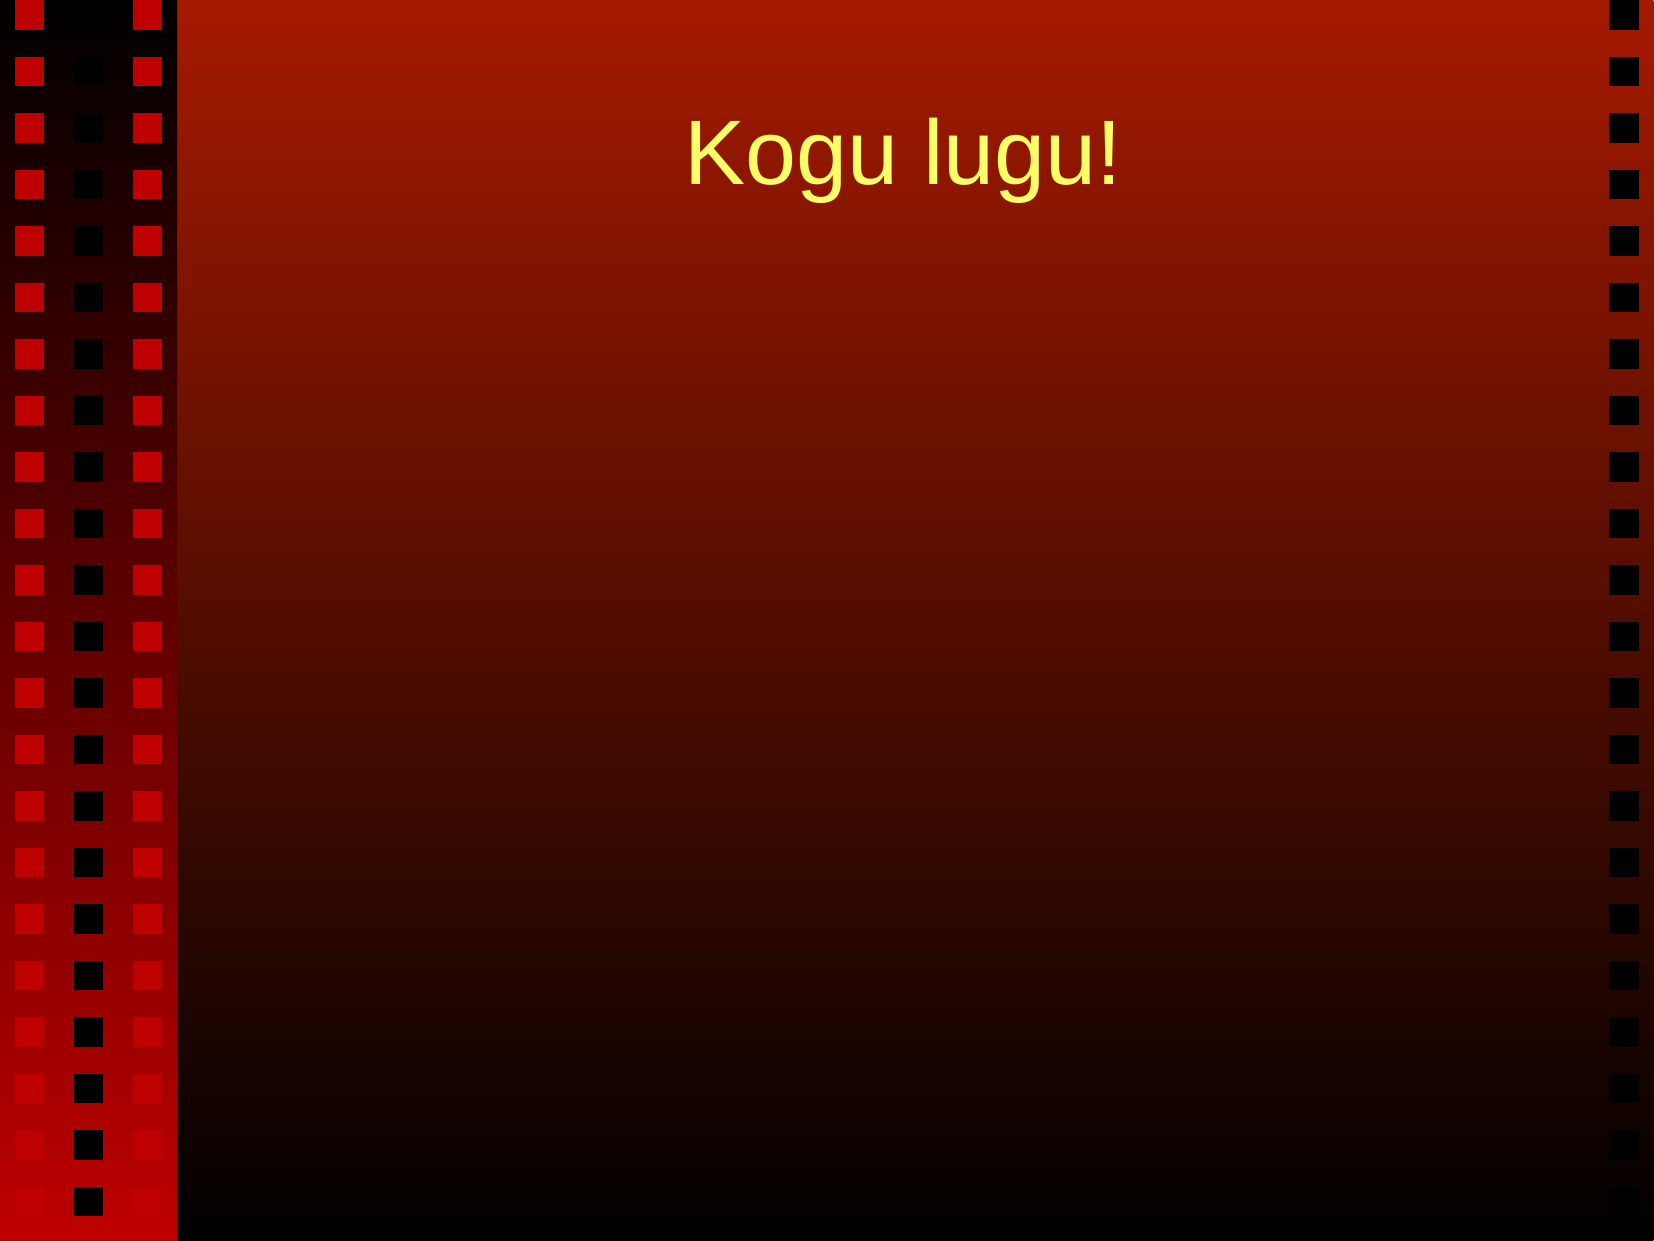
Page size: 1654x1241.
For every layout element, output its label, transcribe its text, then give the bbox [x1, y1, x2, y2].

title Kogu lugu! [236, 49, 1571, 257]
